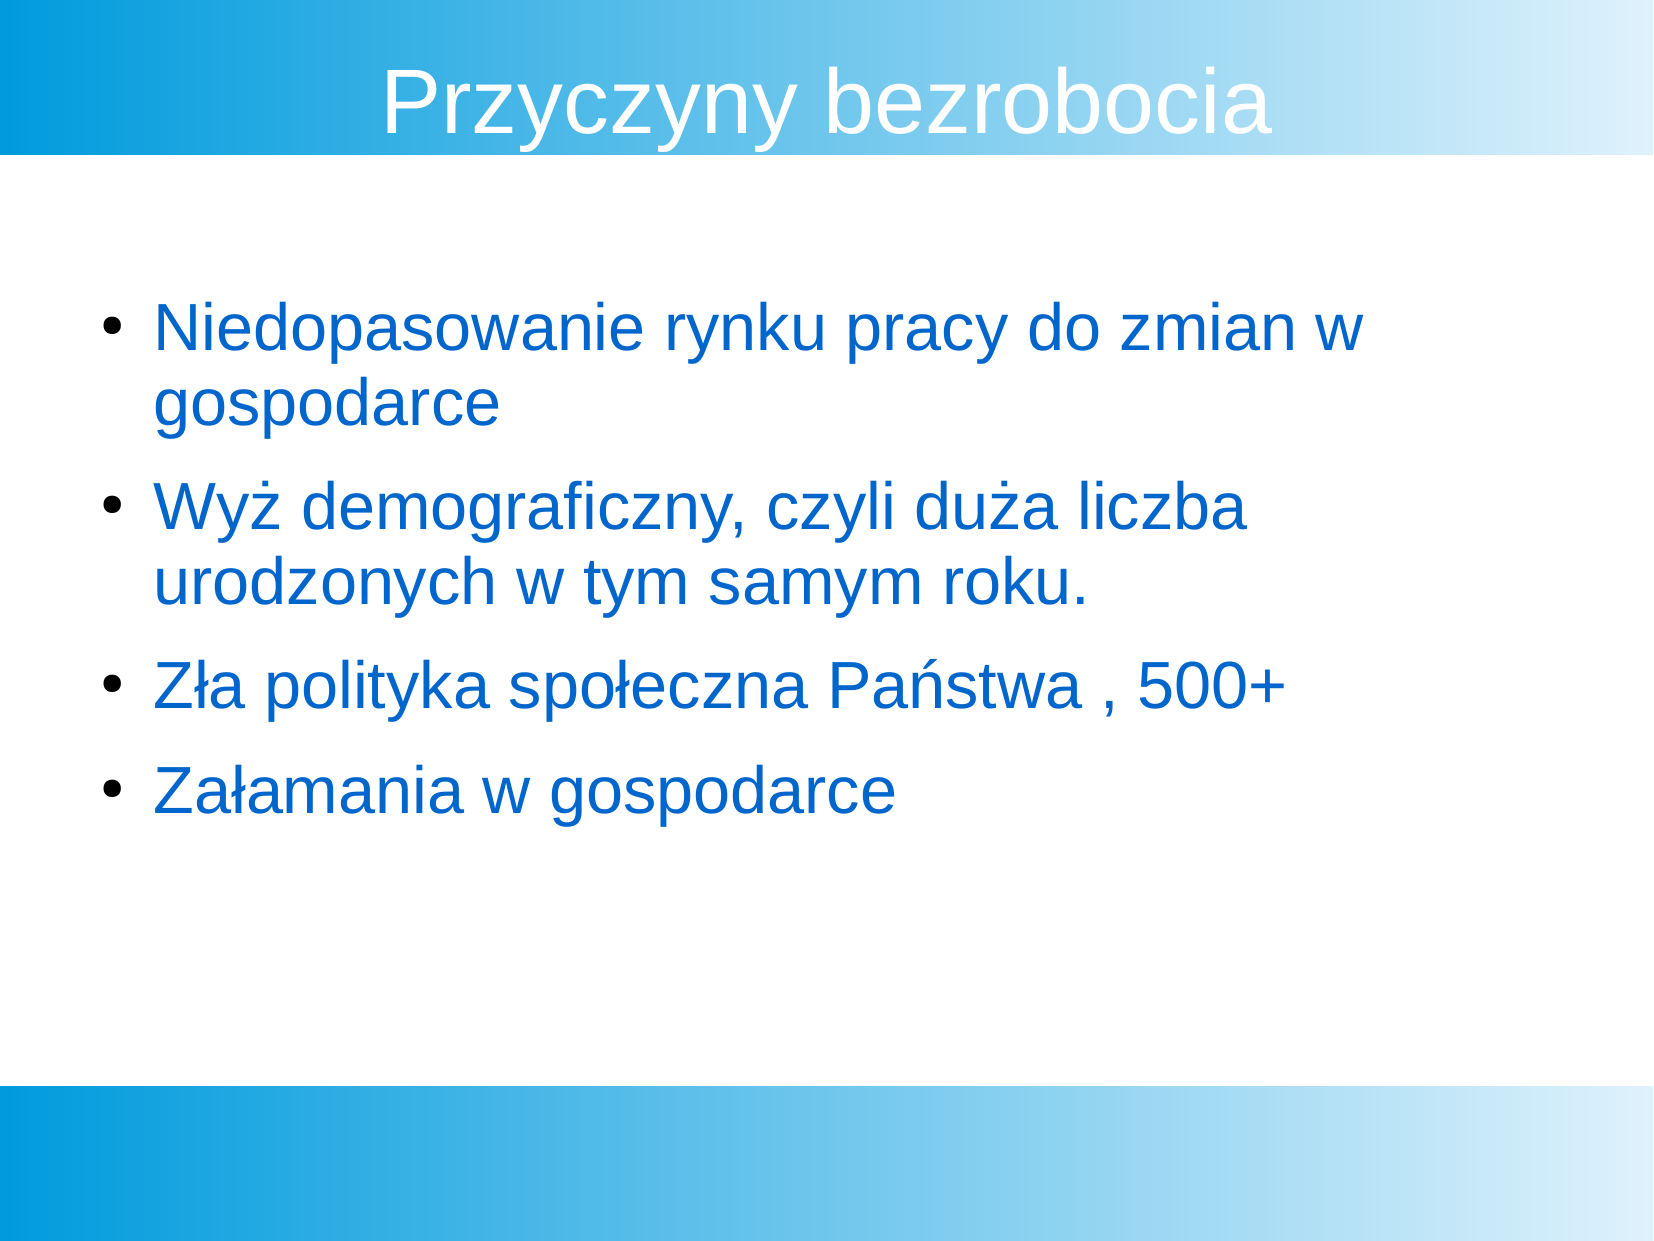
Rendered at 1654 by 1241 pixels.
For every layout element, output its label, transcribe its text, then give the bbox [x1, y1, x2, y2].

title Przyczyny bezrobocia [82, 49, 1571, 155]
list Niedopasowanie rynku pracy do zmian w gospodarce Wyż demograficzny, czyli duża liczba urodzonych w tym samym roku. Zła polityka społeczna Państwa , 500+ Załamania w gospodarce [82, 290, 1571, 1010]
